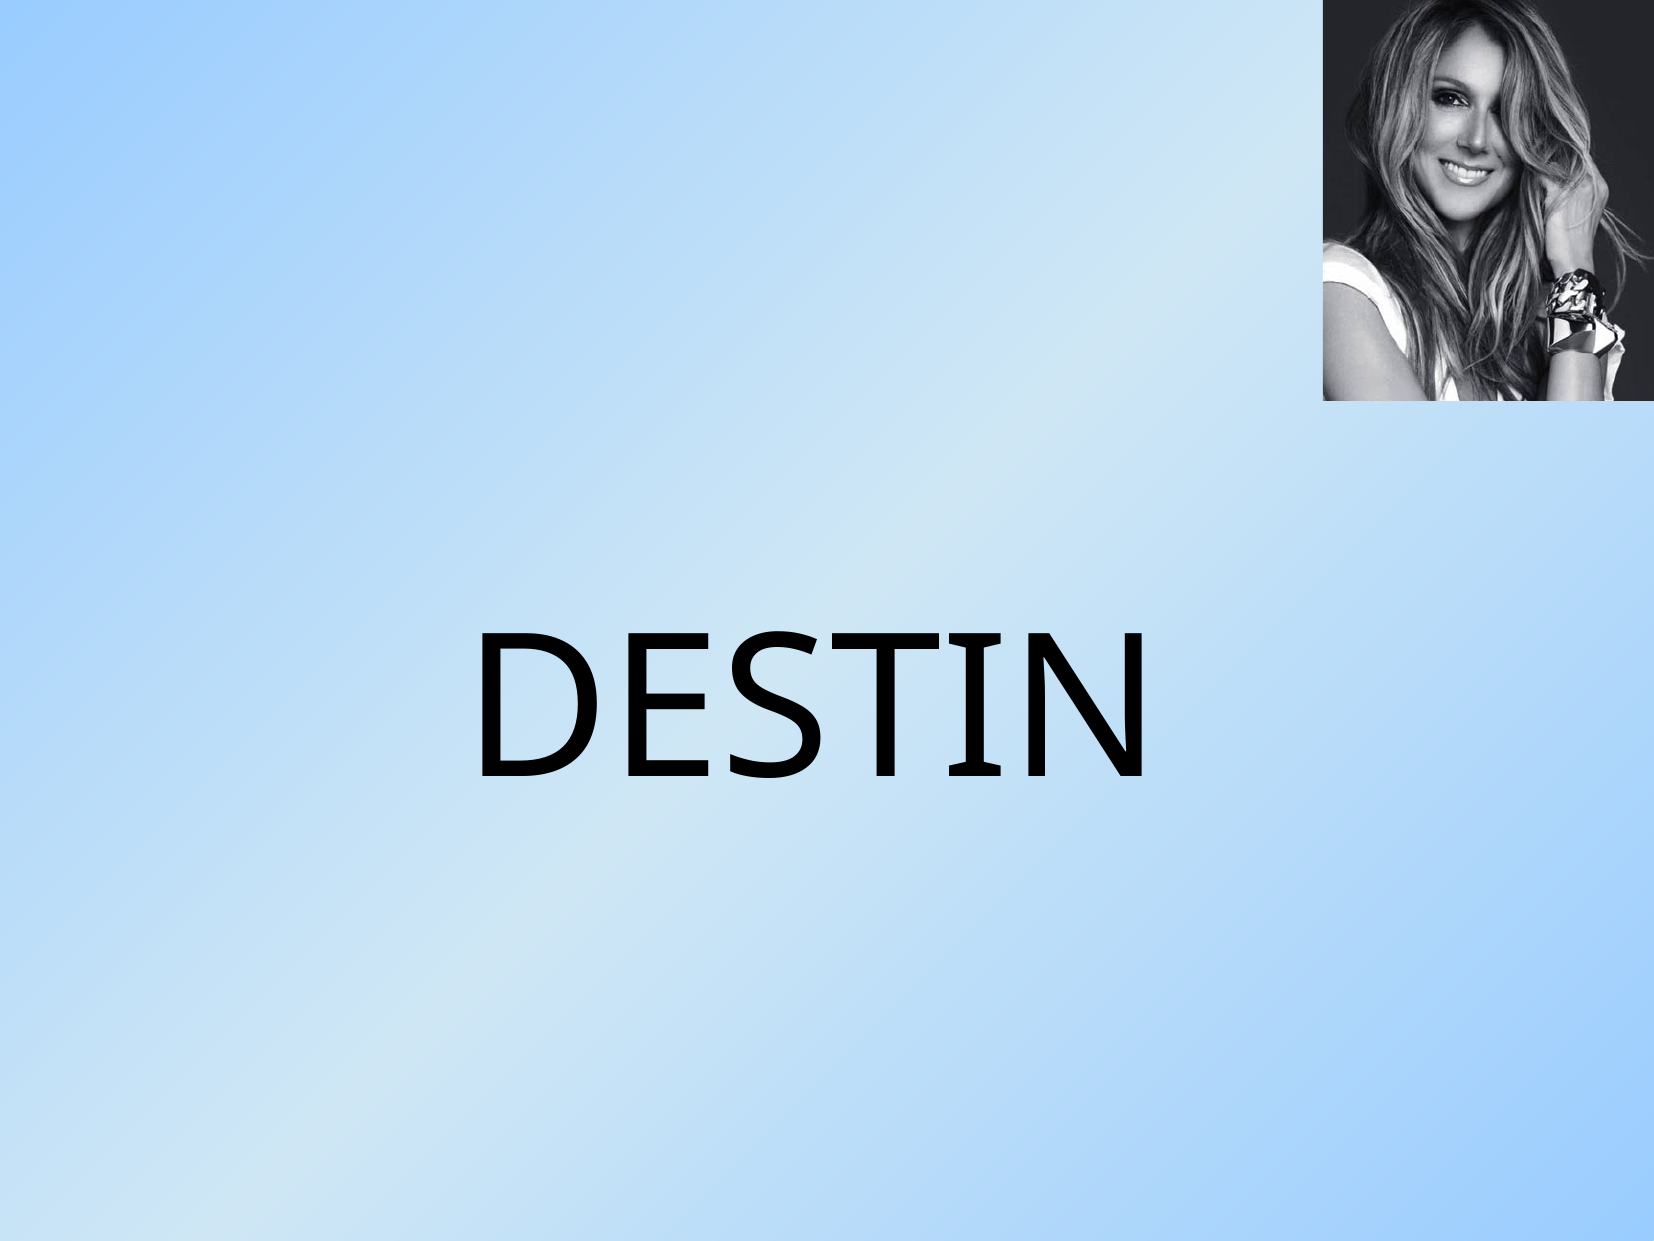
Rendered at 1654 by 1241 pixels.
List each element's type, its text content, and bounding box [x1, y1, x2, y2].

picture [1322, 0, 1654, 401]
text_box DESTIN [448, 555, 1217, 792]
